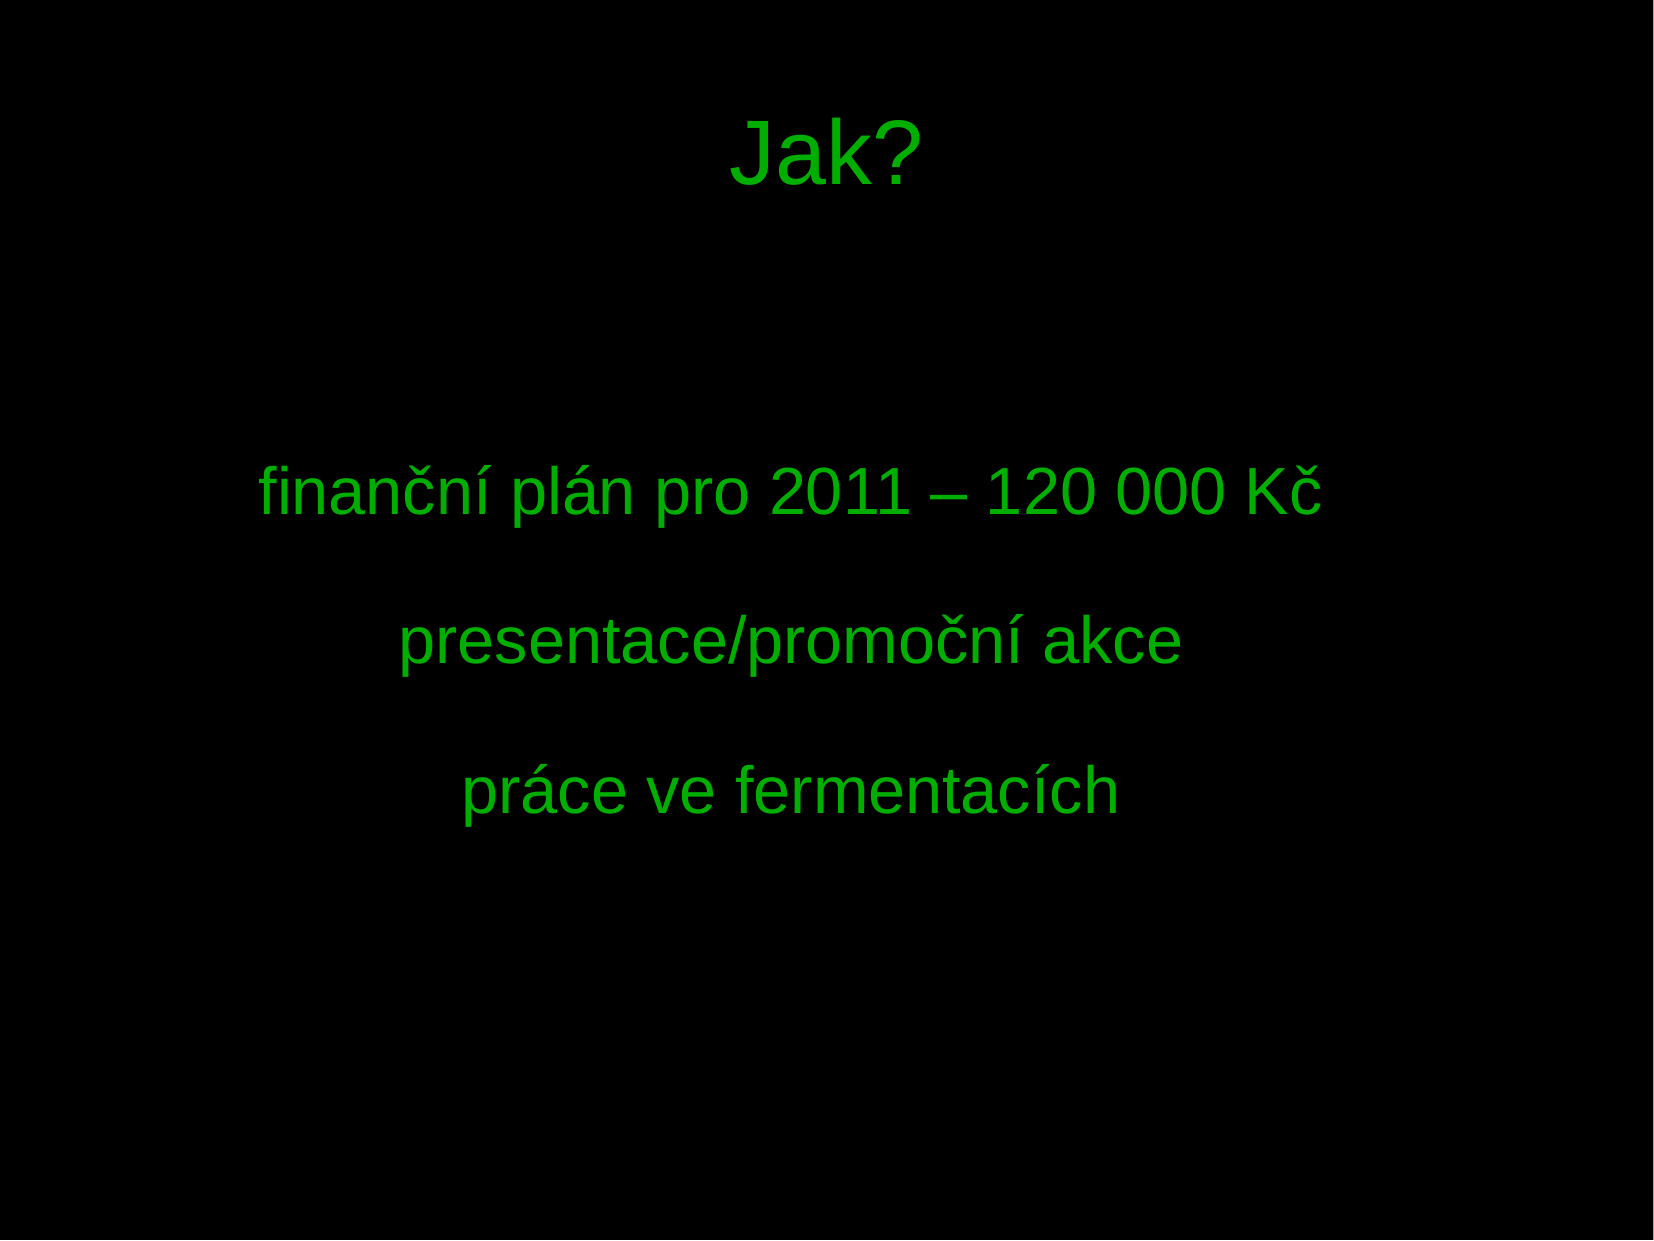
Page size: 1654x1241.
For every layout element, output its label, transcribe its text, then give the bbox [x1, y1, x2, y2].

text_box finanční plán pro 2011 – 120 000 Kč presentace/promoční akce práce ve fermentacích [243, 446, 1344, 836]
title Jak? [82, 56, 1571, 250]
